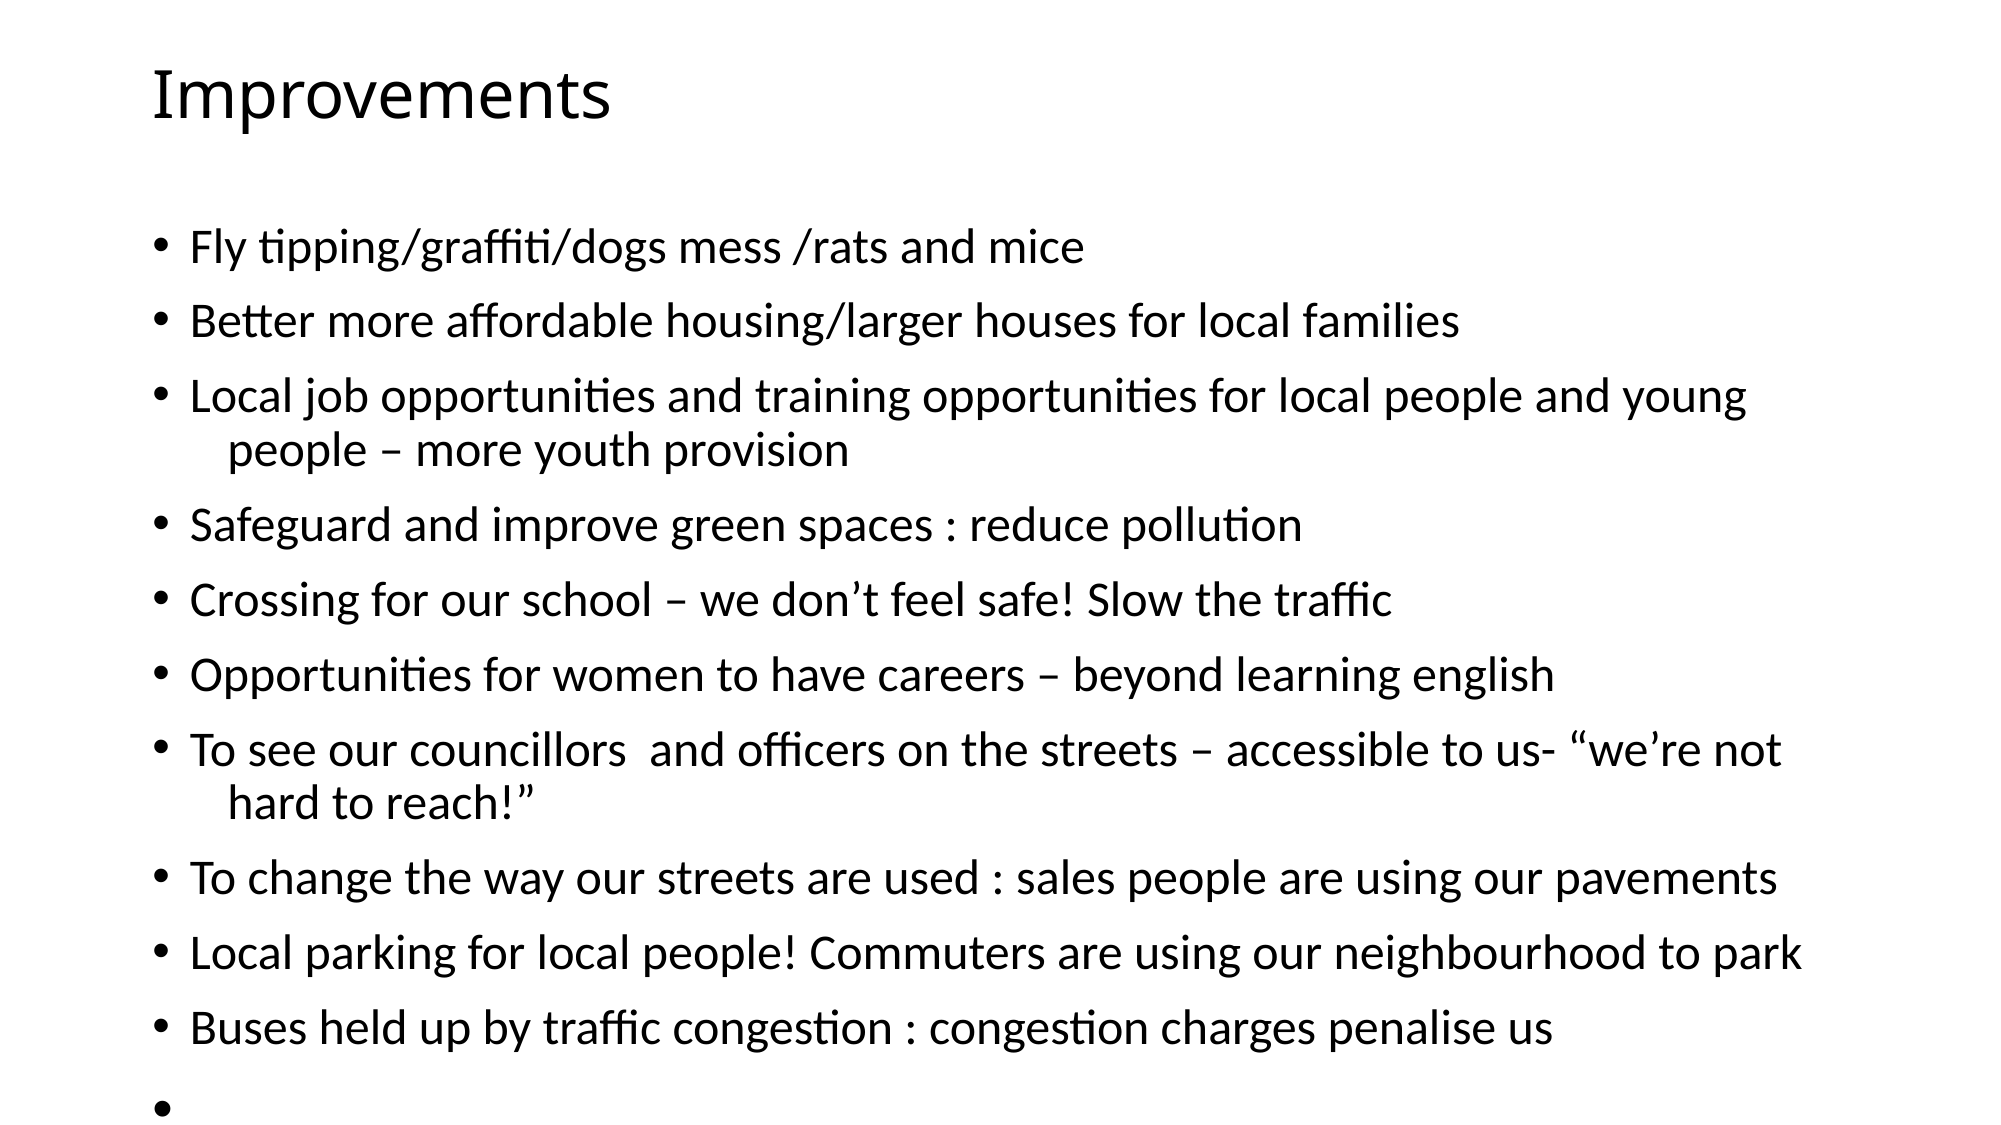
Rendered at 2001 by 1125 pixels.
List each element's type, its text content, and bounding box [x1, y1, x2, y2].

list Fly tipping/graffiti/dogs mess /rats and mice Better more affordable housing/larger houses for local families Local job opportunities and training opportunities for local people and young people – more youth provision Safeguard and improve green spaces : reduce pollution Crossing for our school – we don’t feel safe! Slow the traffic Opportunities for women to have careers – beyond learning english To see our councillors and officers on the streets – accessible to us- “we’re not hard to reach!” To change the way our streets are used : sales people are using our pavements Local parking for local people! Commuters are using our neighbourhood to park Buses held up by traffic congestion : congestion charges penalise us [137, 212, 1863, 1093]
title Improvements [137, 49, 1863, 144]
